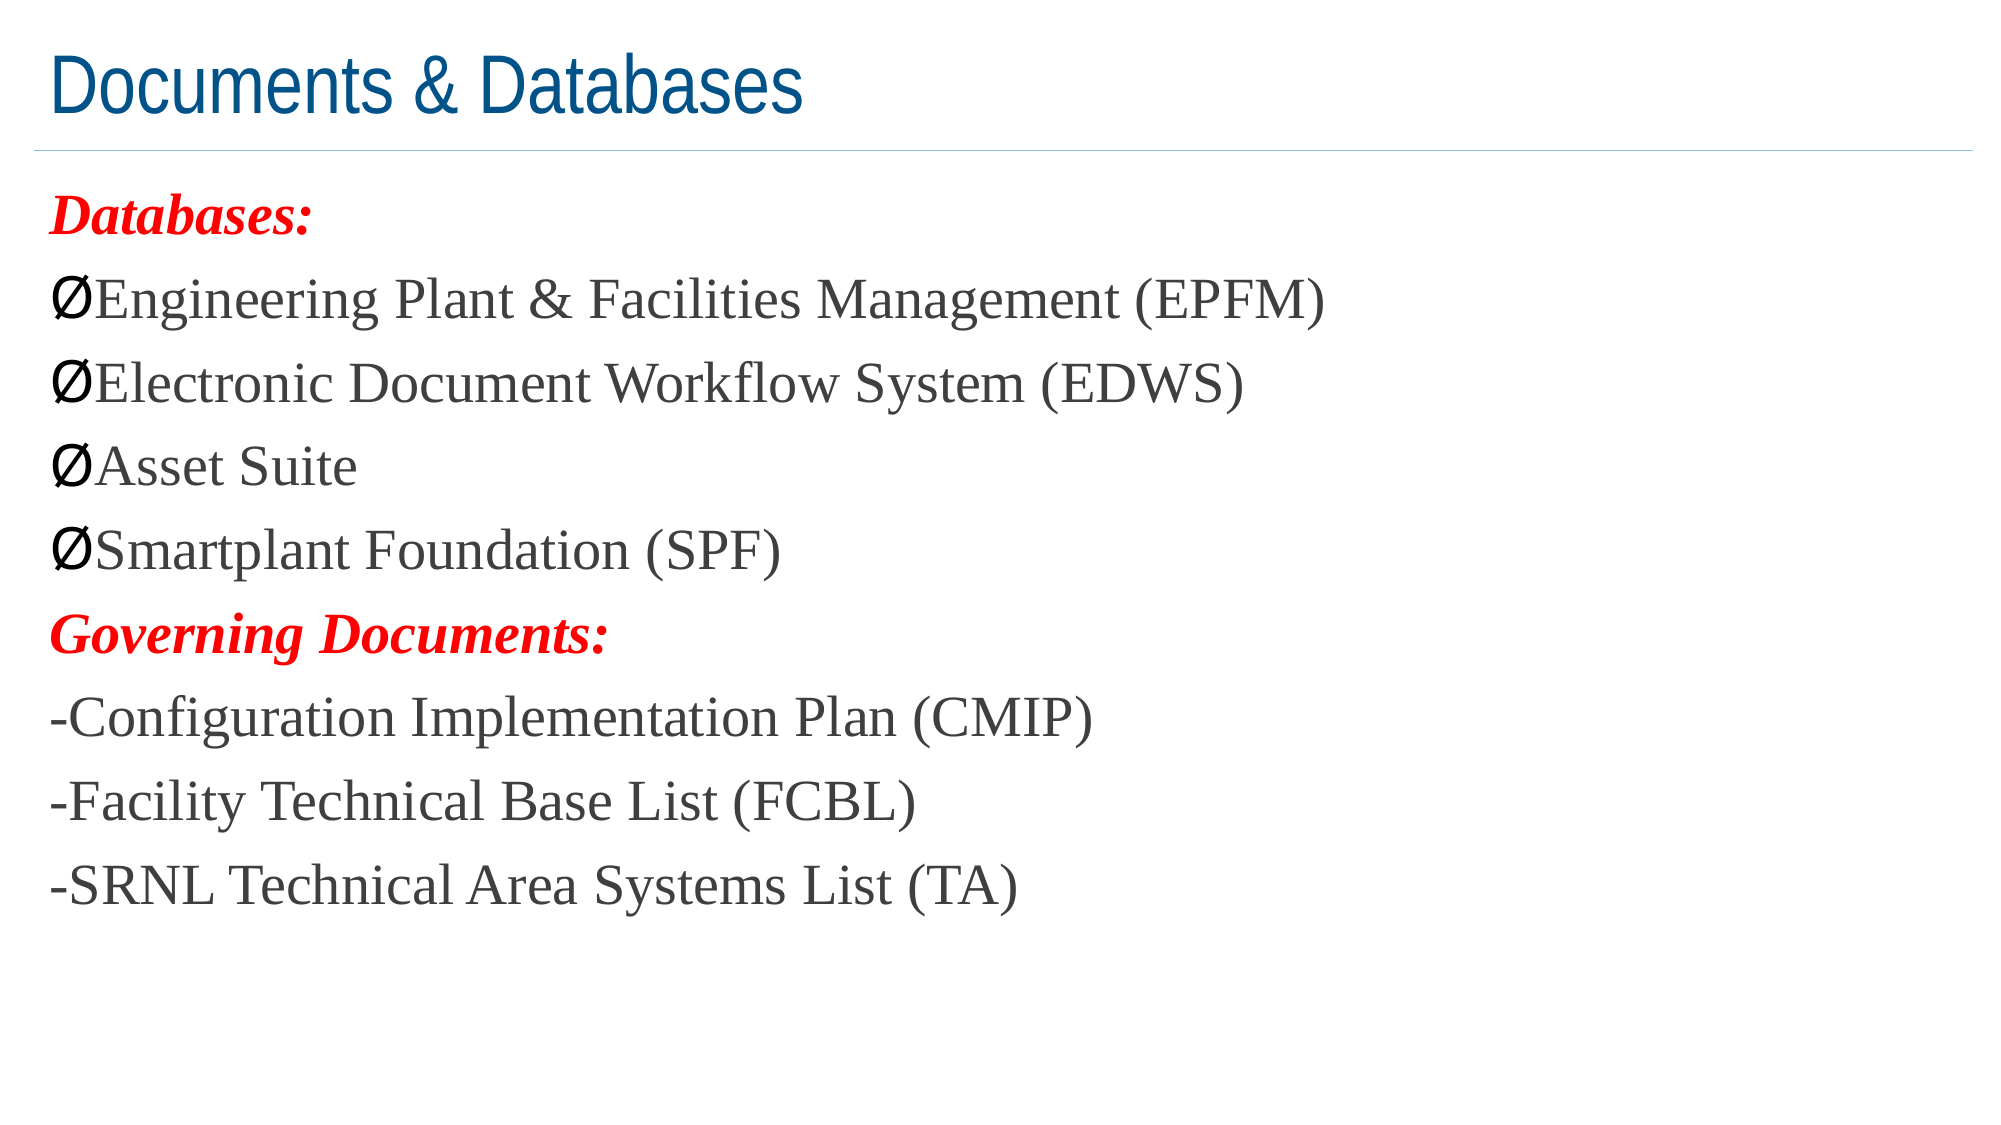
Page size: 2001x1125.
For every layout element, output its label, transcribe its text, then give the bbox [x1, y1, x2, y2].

title Documents & Databases [34, 22, 1973, 151]
list Databases: Engineering Plant & Facilities Management (EPFM) Electronic Document Workflow System (EDWS) Asset Suite Smartplant Foundation (SPF) Governing Documents: -Configuration Implementation Plan (CMIP) -Facility Technical Base List (FCBL) -SRNL Technical Area Systems List (TA) [34, 177, 1973, 974]
